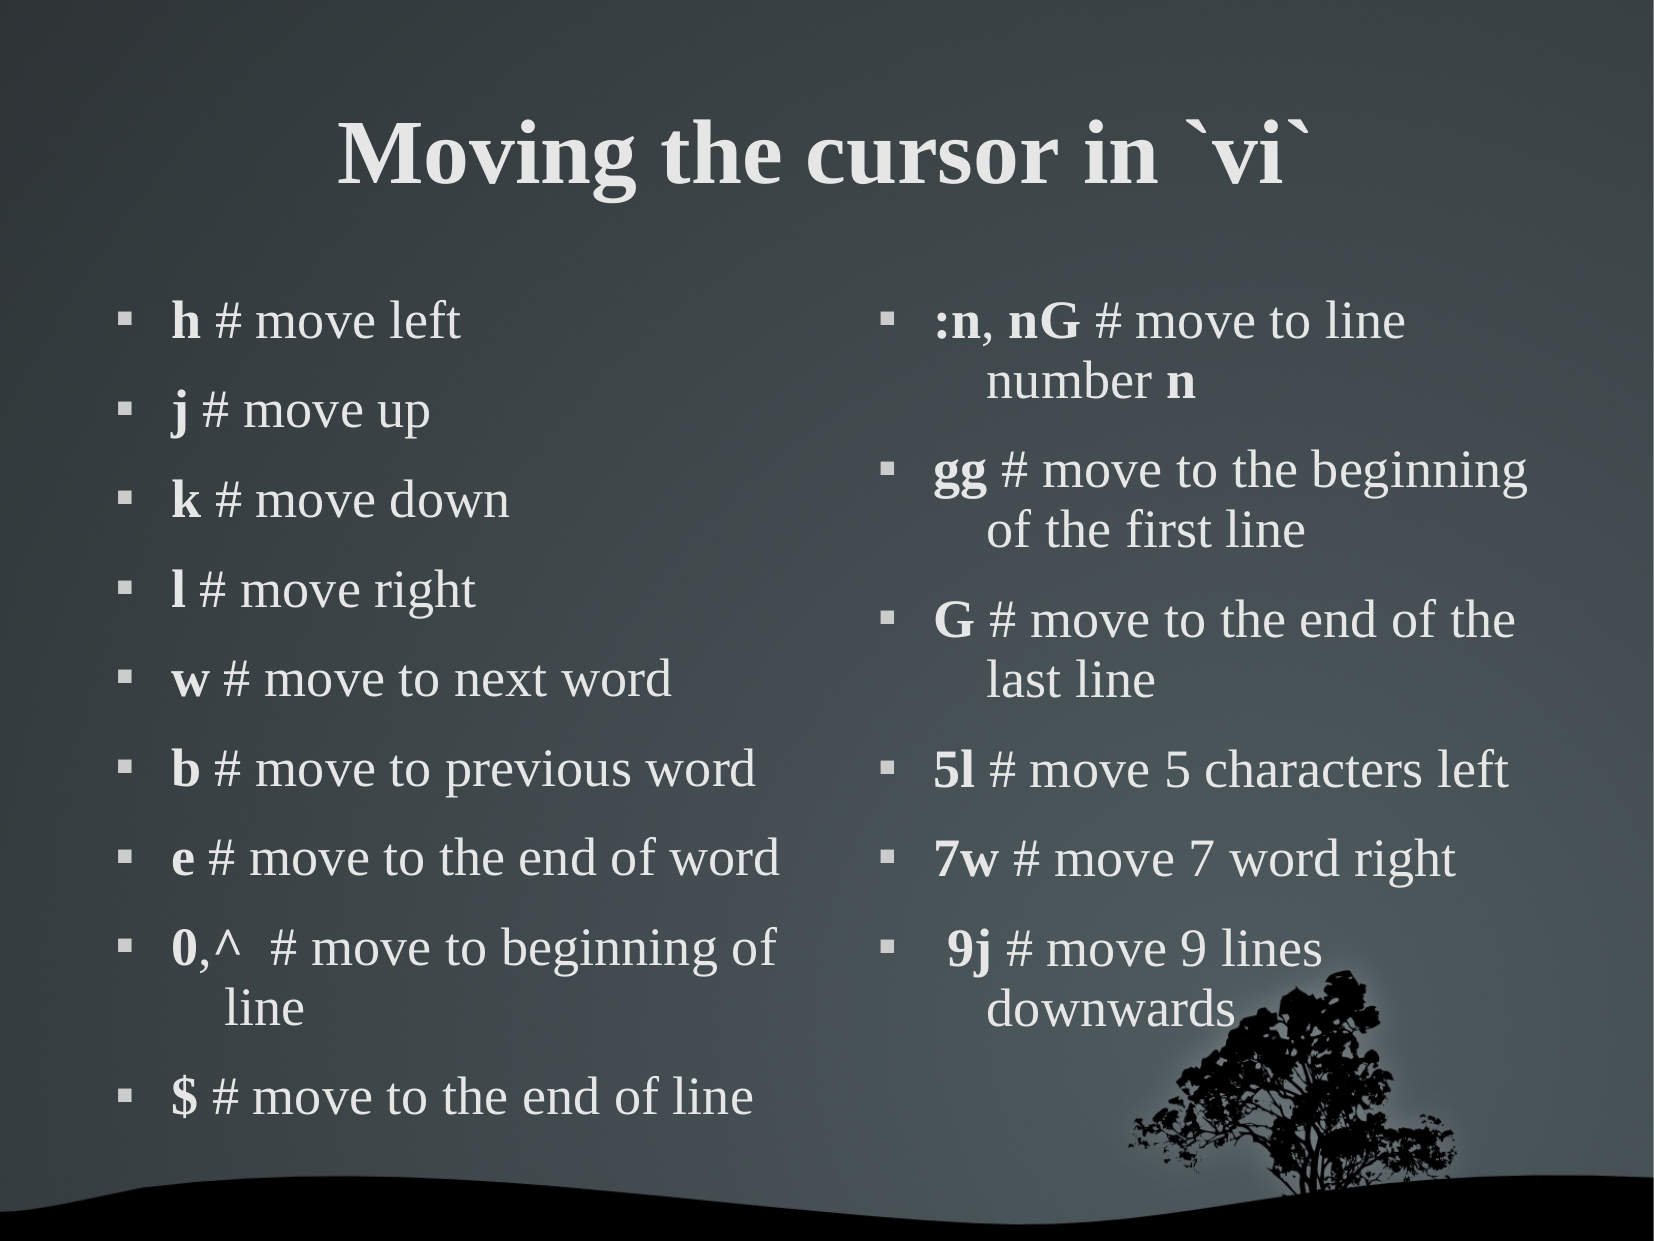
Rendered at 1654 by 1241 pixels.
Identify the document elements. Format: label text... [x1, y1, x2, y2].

list :n, nG # move to line number n gg # move to the beginning of the first line G # move to the end of the last line 5l # move 5 characters left 7w # move 7 word right 9j # move 9 lines downwards [845, 290, 1572, 1225]
title Moving the cursor in `vi` [82, 33, 1571, 273]
list h # move left j # move up k # move down l # move right w # move to next word b # move to previous word e # move to the end of word 0,^ # move to beginning of line $ # move to the end of line [82, 290, 809, 1160]
picture [0, 0, 1654, 1241]
